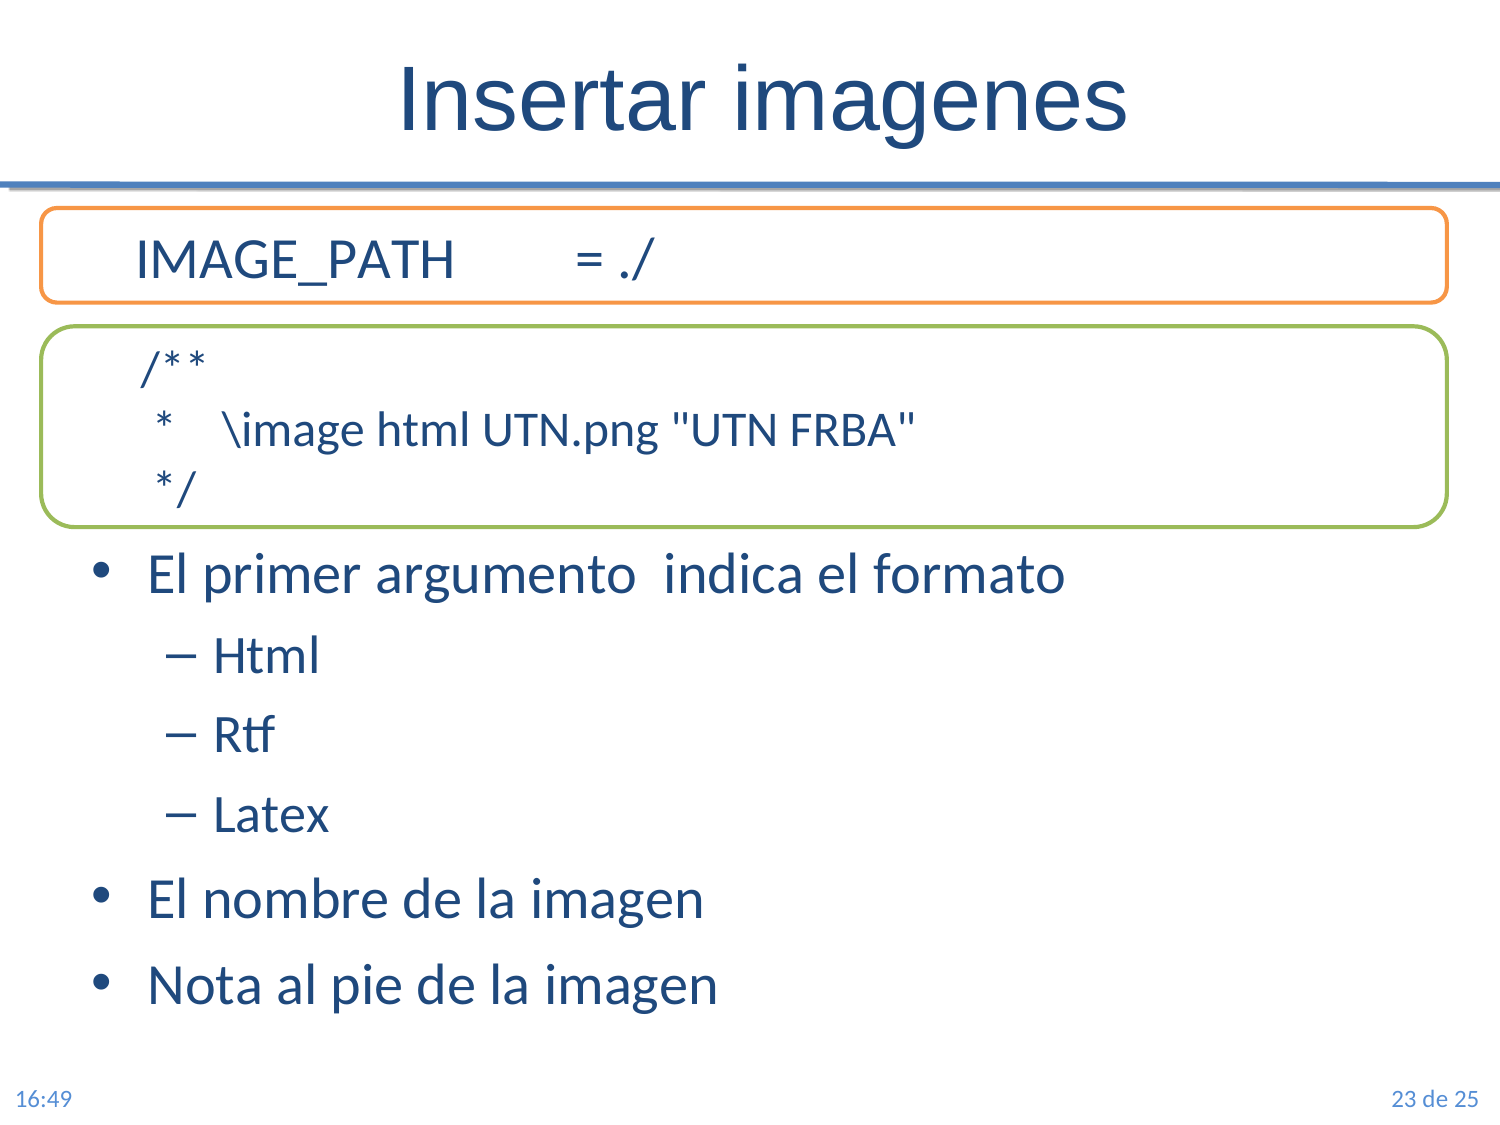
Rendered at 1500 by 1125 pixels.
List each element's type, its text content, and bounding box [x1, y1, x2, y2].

text_box <number> de 25 [1352, 1070, 1500, 1125]
text_box /** * \image html UTN.png "UTN FRBA" */ [41, 326, 1447, 528]
text_box IMAGE_PATH = ./ [41, 207, 1447, 303]
text_box El primer argumento indica el formato Html Rtf Latex El nombre de la imagen Nota al pie de la imagen [76, 527, 1427, 1071]
text_box Insertar imagenes [88, 0, 1439, 181]
text_box 16:49 [0, 1070, 124, 1125]
